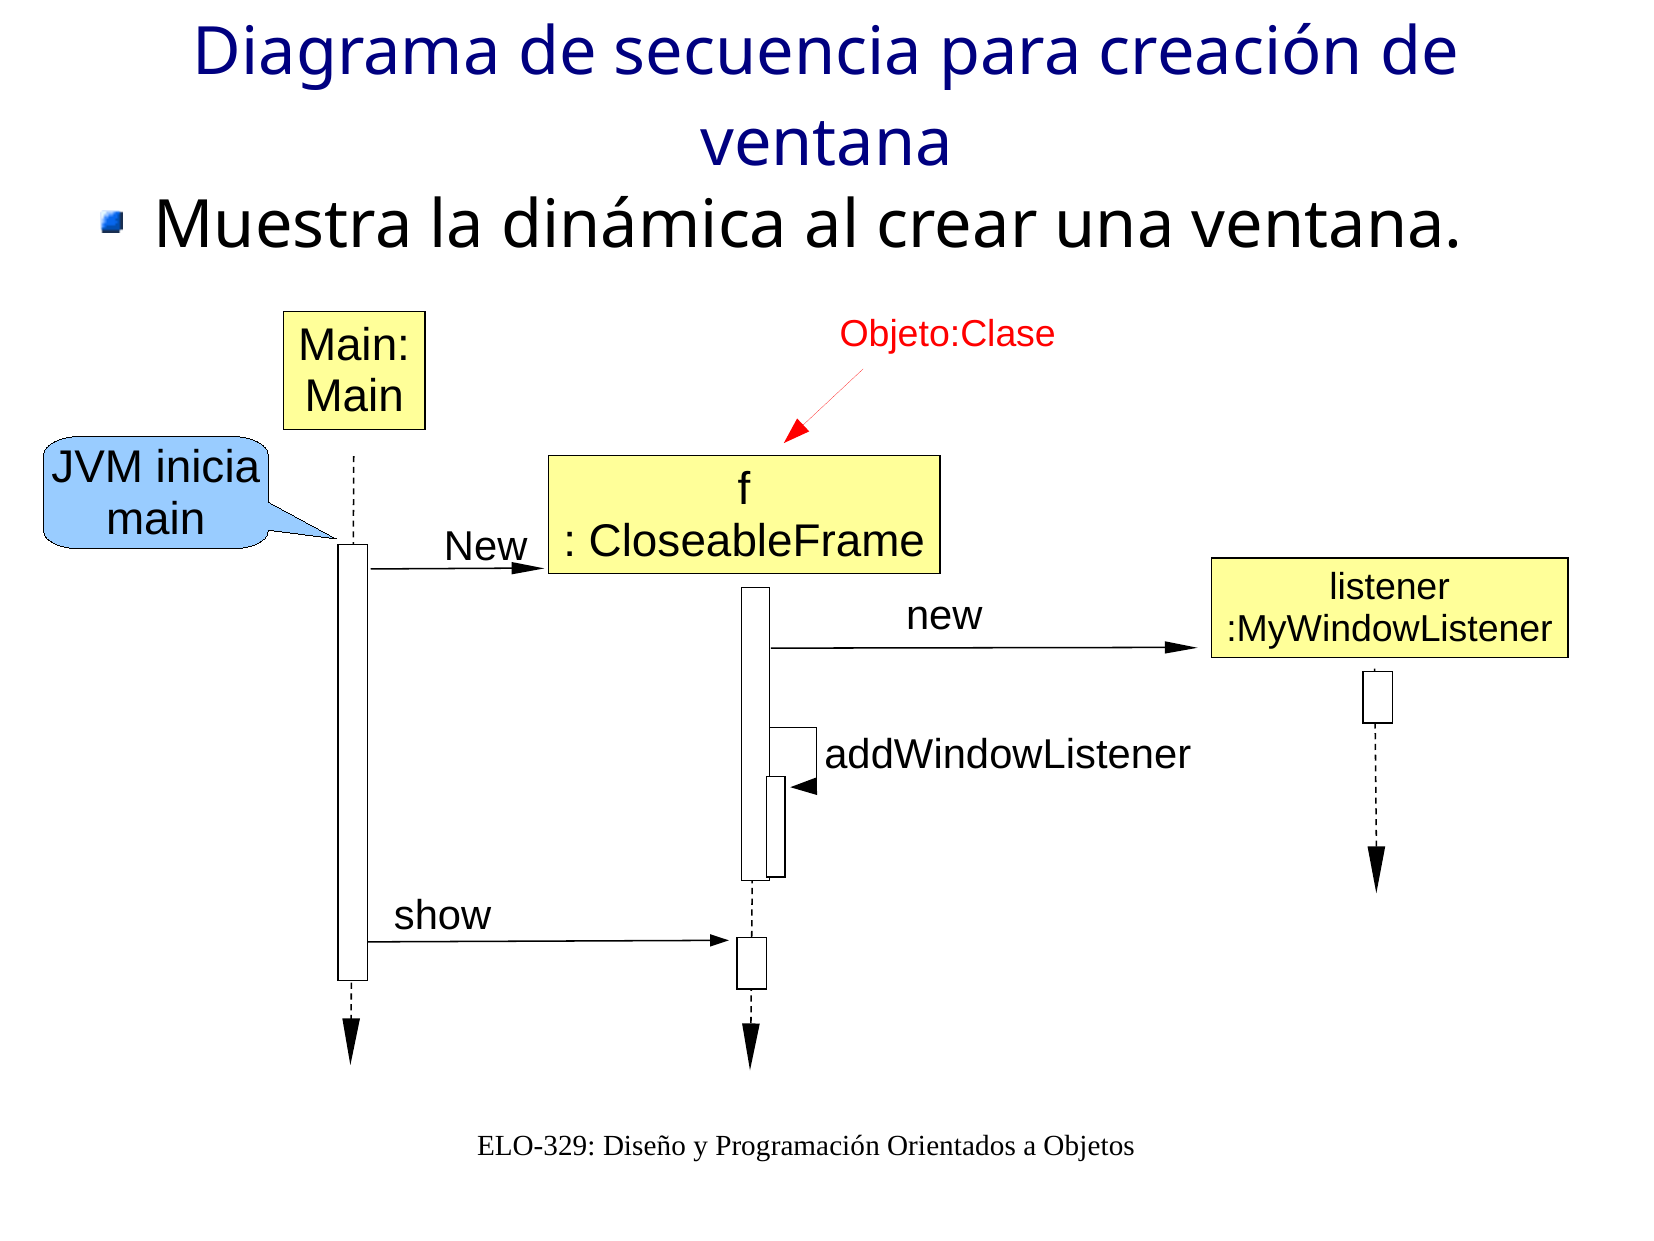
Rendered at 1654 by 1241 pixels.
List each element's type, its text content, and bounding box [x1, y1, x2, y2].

text_box [741, 587, 786, 881]
text_box [1362, 671, 1393, 724]
title Diagrama de secuencia para creación de ventana [82, 50, 1571, 138]
text_box new [891, 584, 998, 647]
text_box Objeto:Clase [824, 304, 1117, 367]
text_box addWindowListener [809, 728, 816, 779]
text_box JVM inicia main [43, 436, 337, 549]
text_box [736, 937, 767, 990]
text_box Main: Main [283, 311, 426, 430]
text_box New [429, 515, 555, 578]
text_box listener :MyWindowListener [1211, 558, 1568, 658]
text_box show [378, 884, 507, 947]
text_box f : CloseableFrame [548, 455, 940, 574]
text_box addWindowListener [809, 723, 1207, 786]
list Muestra la dinámica al crear una ventana. [82, 150, 1571, 333]
text_box [338, 544, 368, 981]
